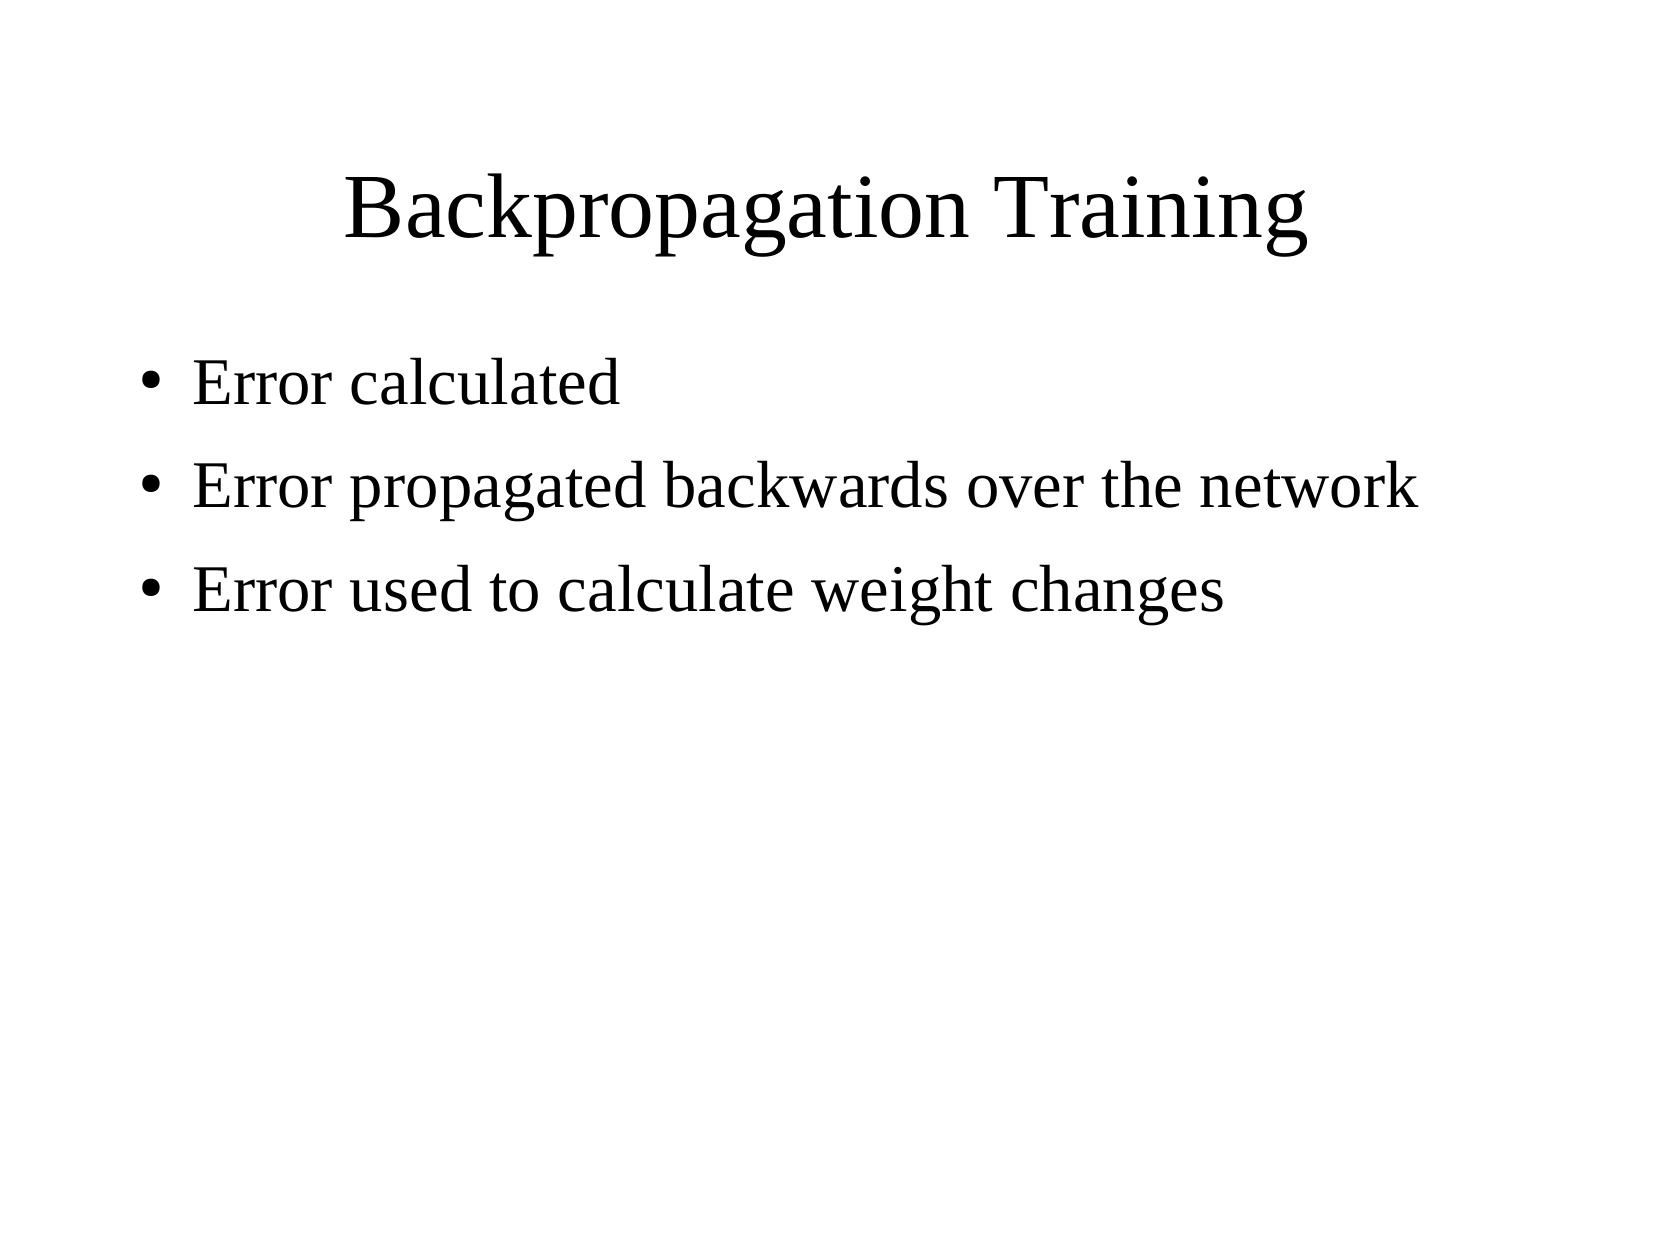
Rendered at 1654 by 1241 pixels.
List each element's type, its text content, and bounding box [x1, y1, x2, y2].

title Backpropagation Training [121, 102, 1534, 311]
list Error calculated Error propagated backwards over the network Error used to calculate weight changes [121, 344, 1534, 1127]
